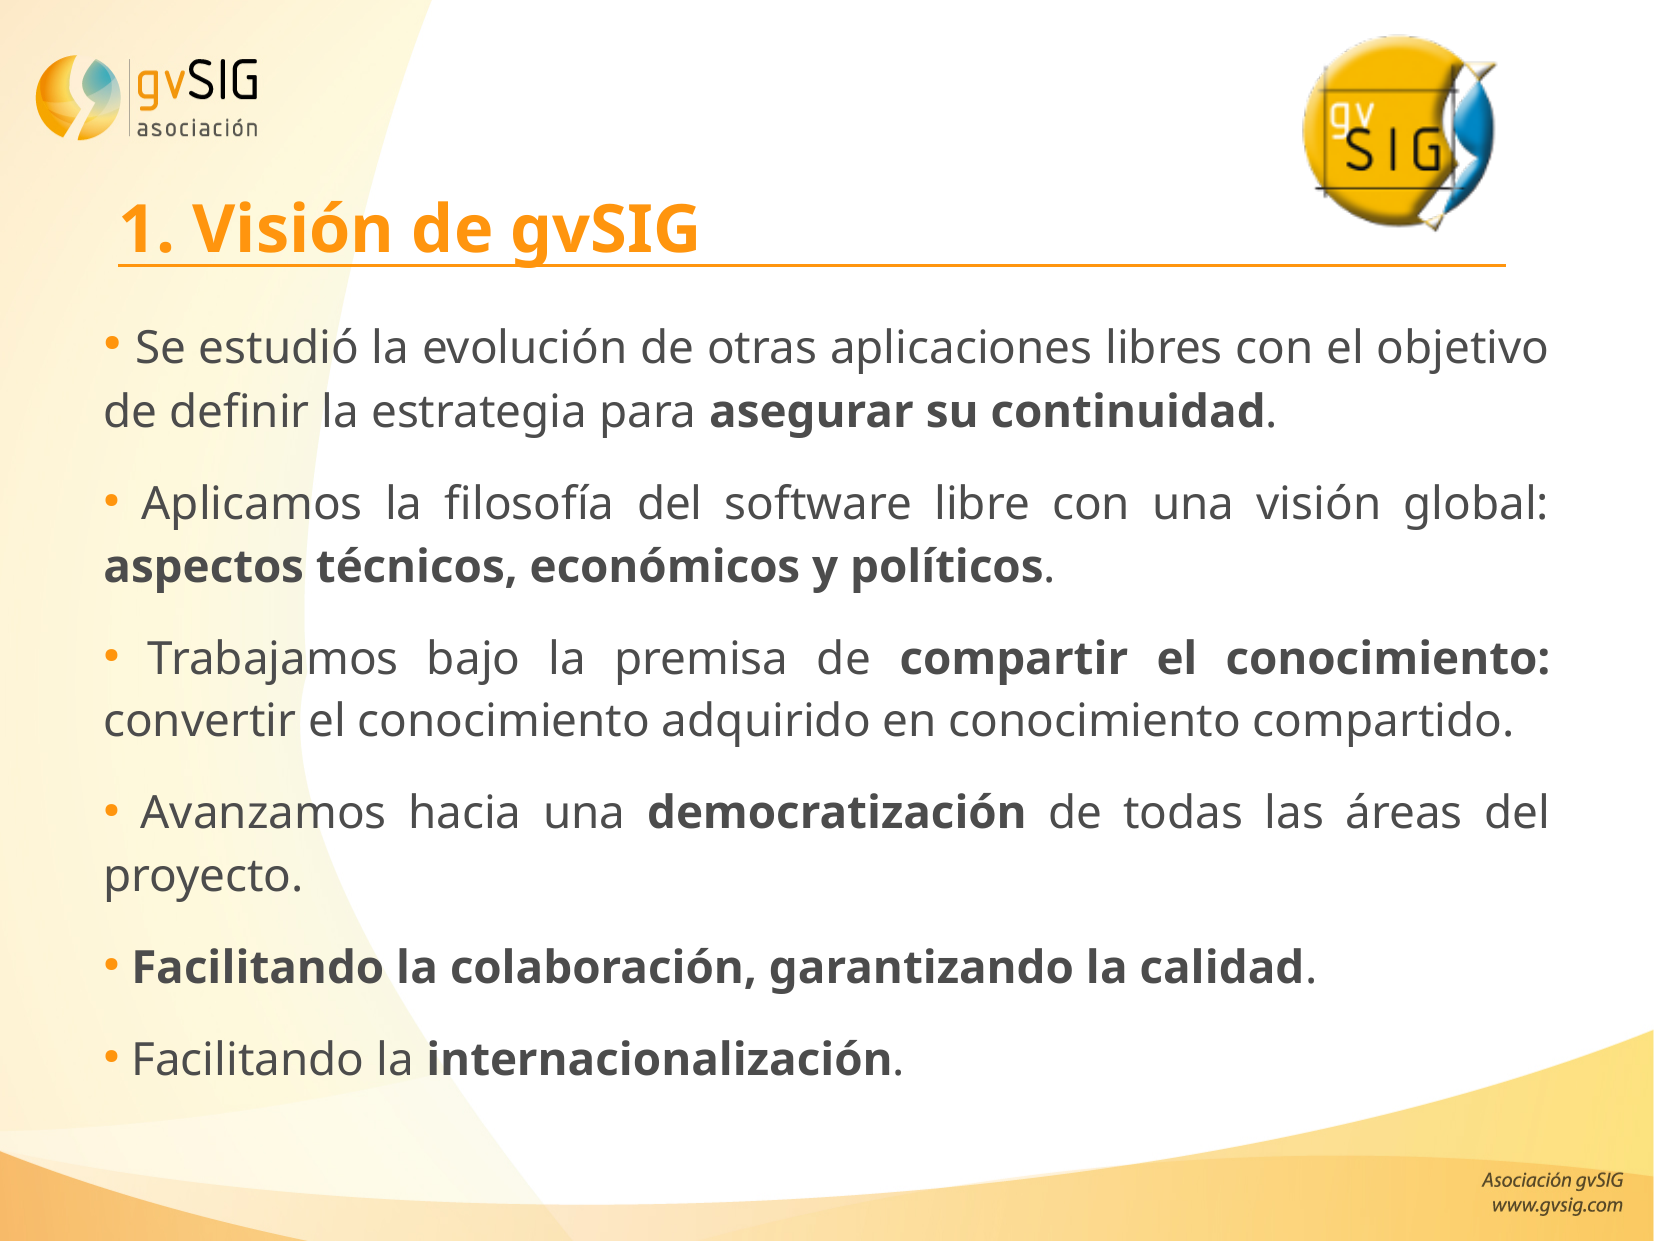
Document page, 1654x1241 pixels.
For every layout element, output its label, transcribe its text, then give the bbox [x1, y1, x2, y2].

picture [0, 0, 1654, 1241]
text_box Se estudió la evolución de otras aplicaciones libres con el objetivo de definir la estrategia para asegurar su continuidad. Aplicamos la filosofía del software libre con una visión global: aspectos técnicos, económicos y políticos. Trabajamos bajo la premisa de compartir el conocimiento: convertir el conocimiento adquirido en conocimiento compartido. Avanzamos hacia una democratización de todas las áreas del proyecto. Facilitando la colaboración, garantizando la calidad. Facilitando la internacionalización. [88, 303, 1565, 1110]
title 1. Visión de gvSIG [118, 177, 1607, 276]
